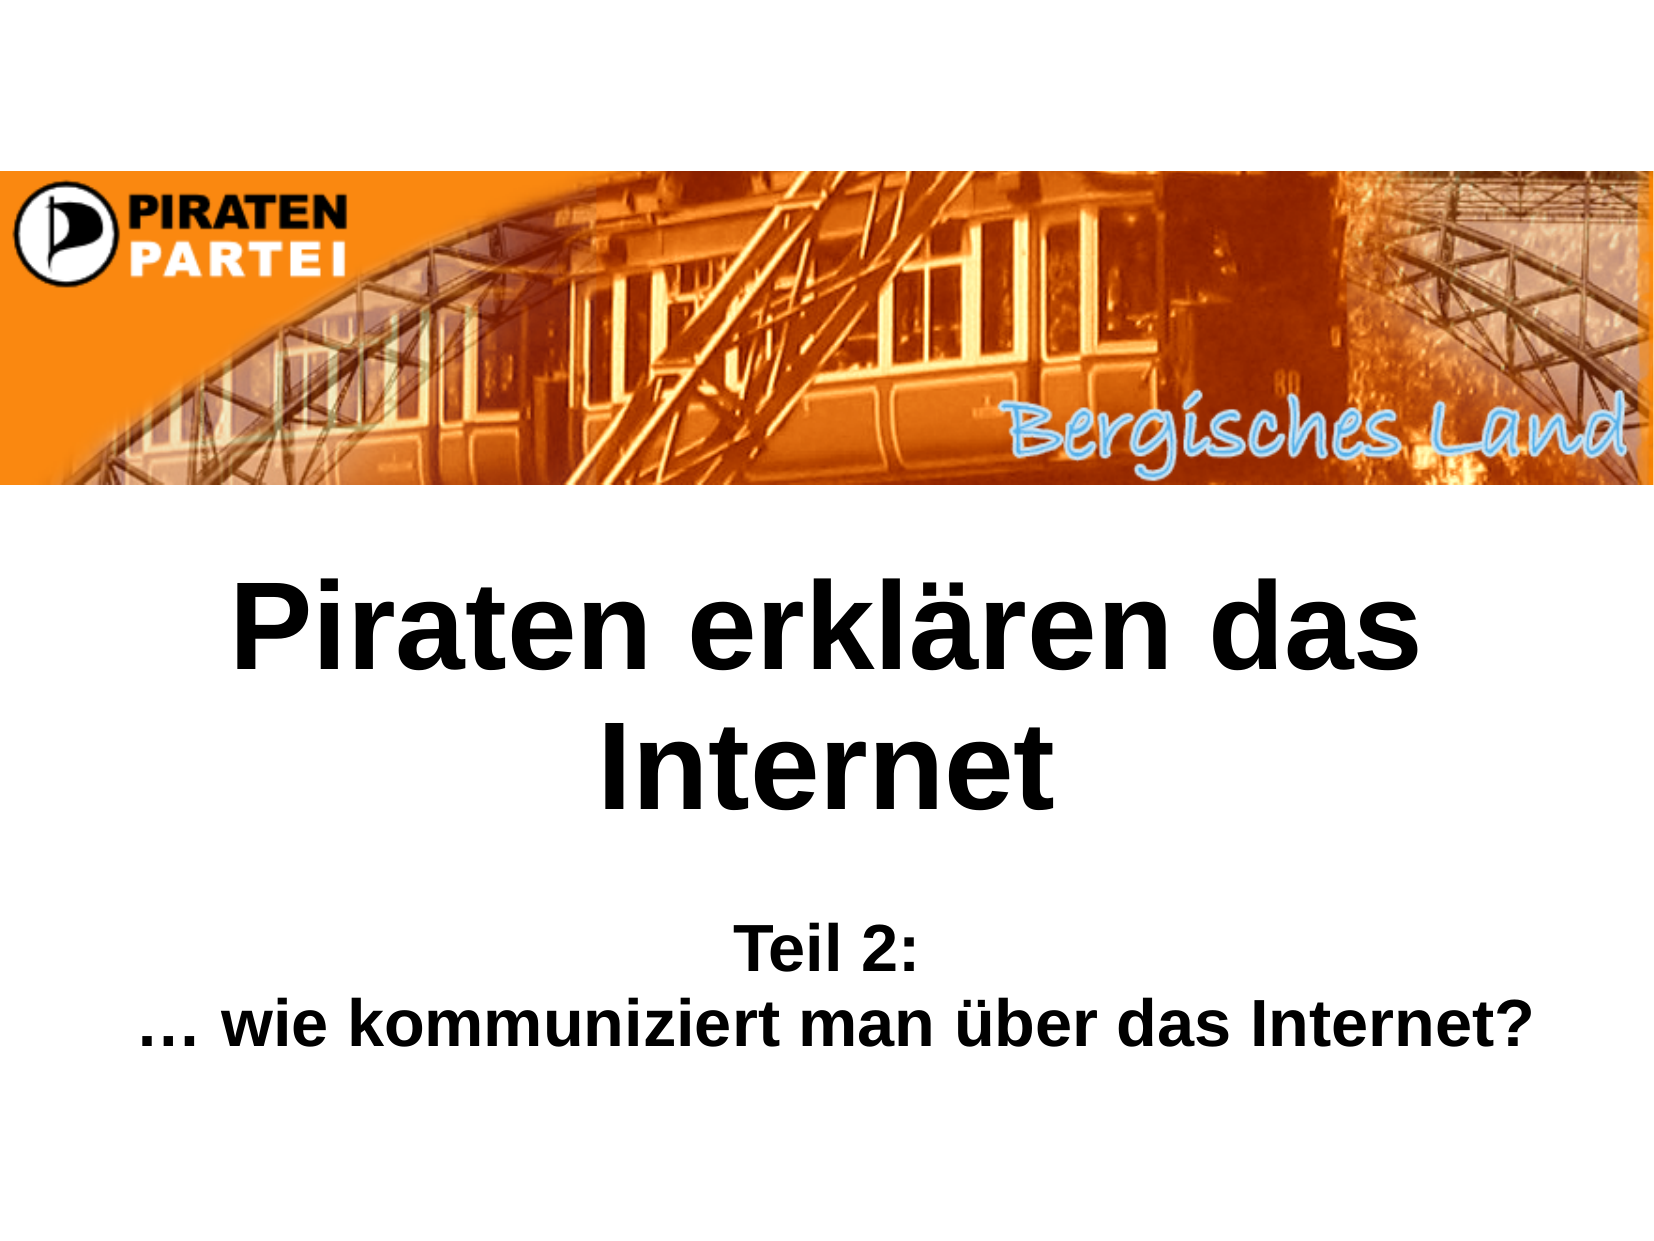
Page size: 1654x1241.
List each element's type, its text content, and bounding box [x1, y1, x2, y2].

text_box Piraten erklären das Internet Teil 2: … wie kommuniziert man über das Internet? [0, 549, 1654, 1068]
picture [0, 171, 1654, 485]
